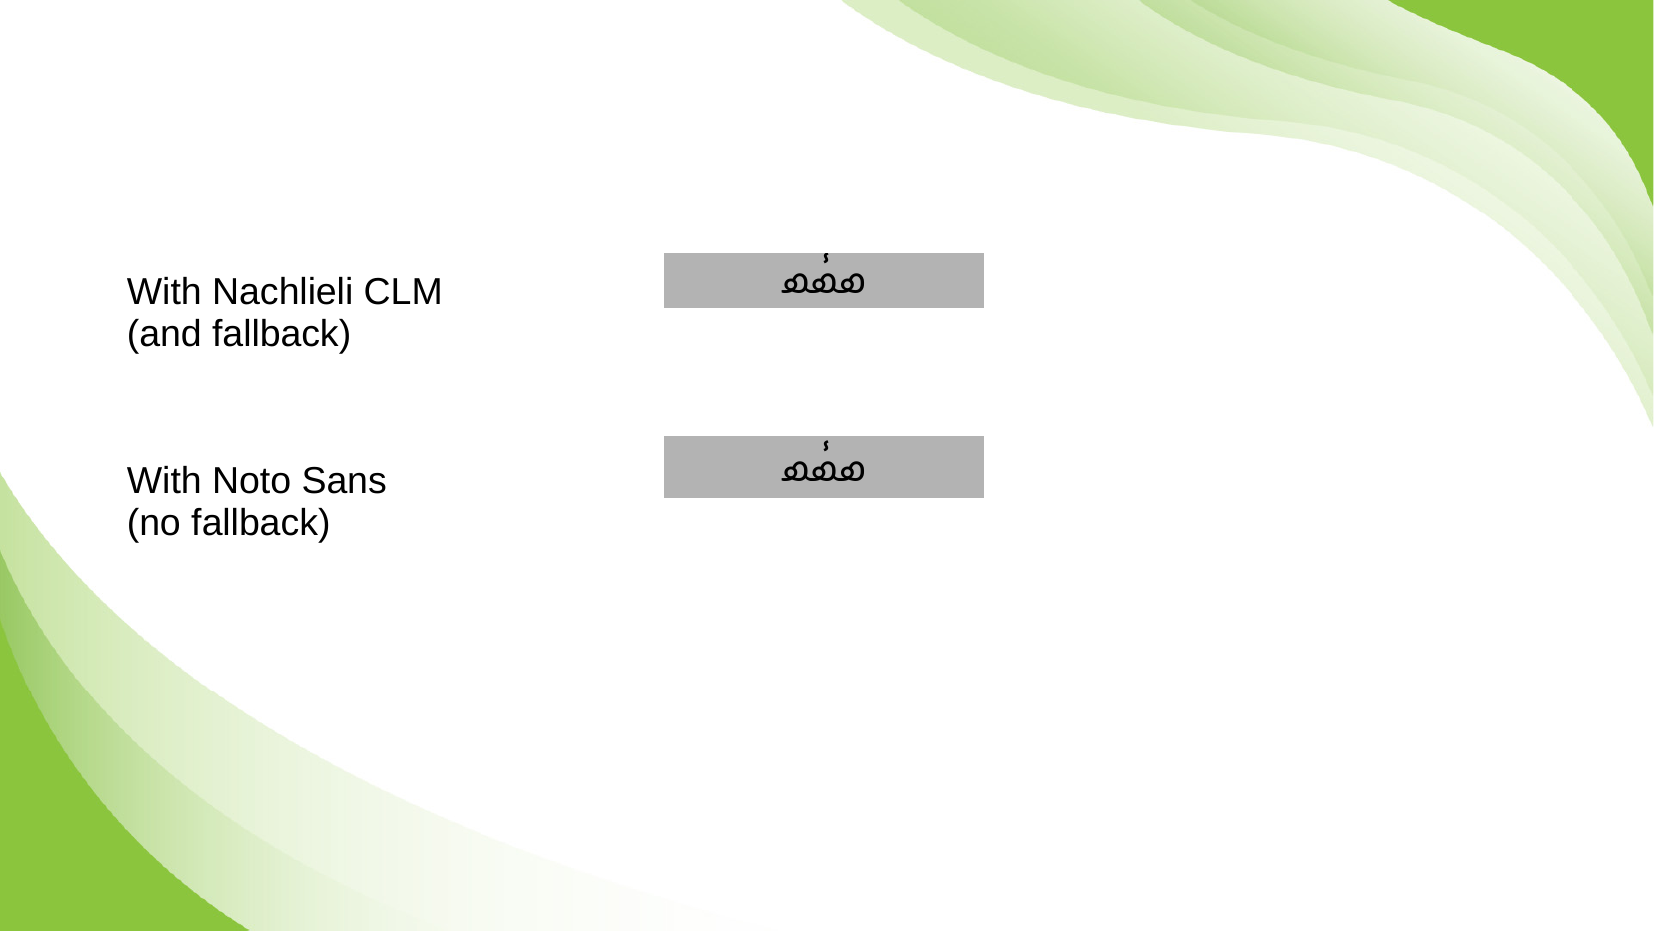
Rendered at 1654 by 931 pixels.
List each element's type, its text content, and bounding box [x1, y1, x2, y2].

text_box With Nachlieli CLM (and fallback) [112, 263, 592, 362]
table_header 𐴇𐴇𐴥𐴇 [664, 253, 984, 308]
table_header 𐴇𐴇𐴥𐴇 [664, 436, 984, 498]
picture [0, 0, 1654, 931]
text_box With Noto Sans (no fallback) [112, 452, 592, 551]
